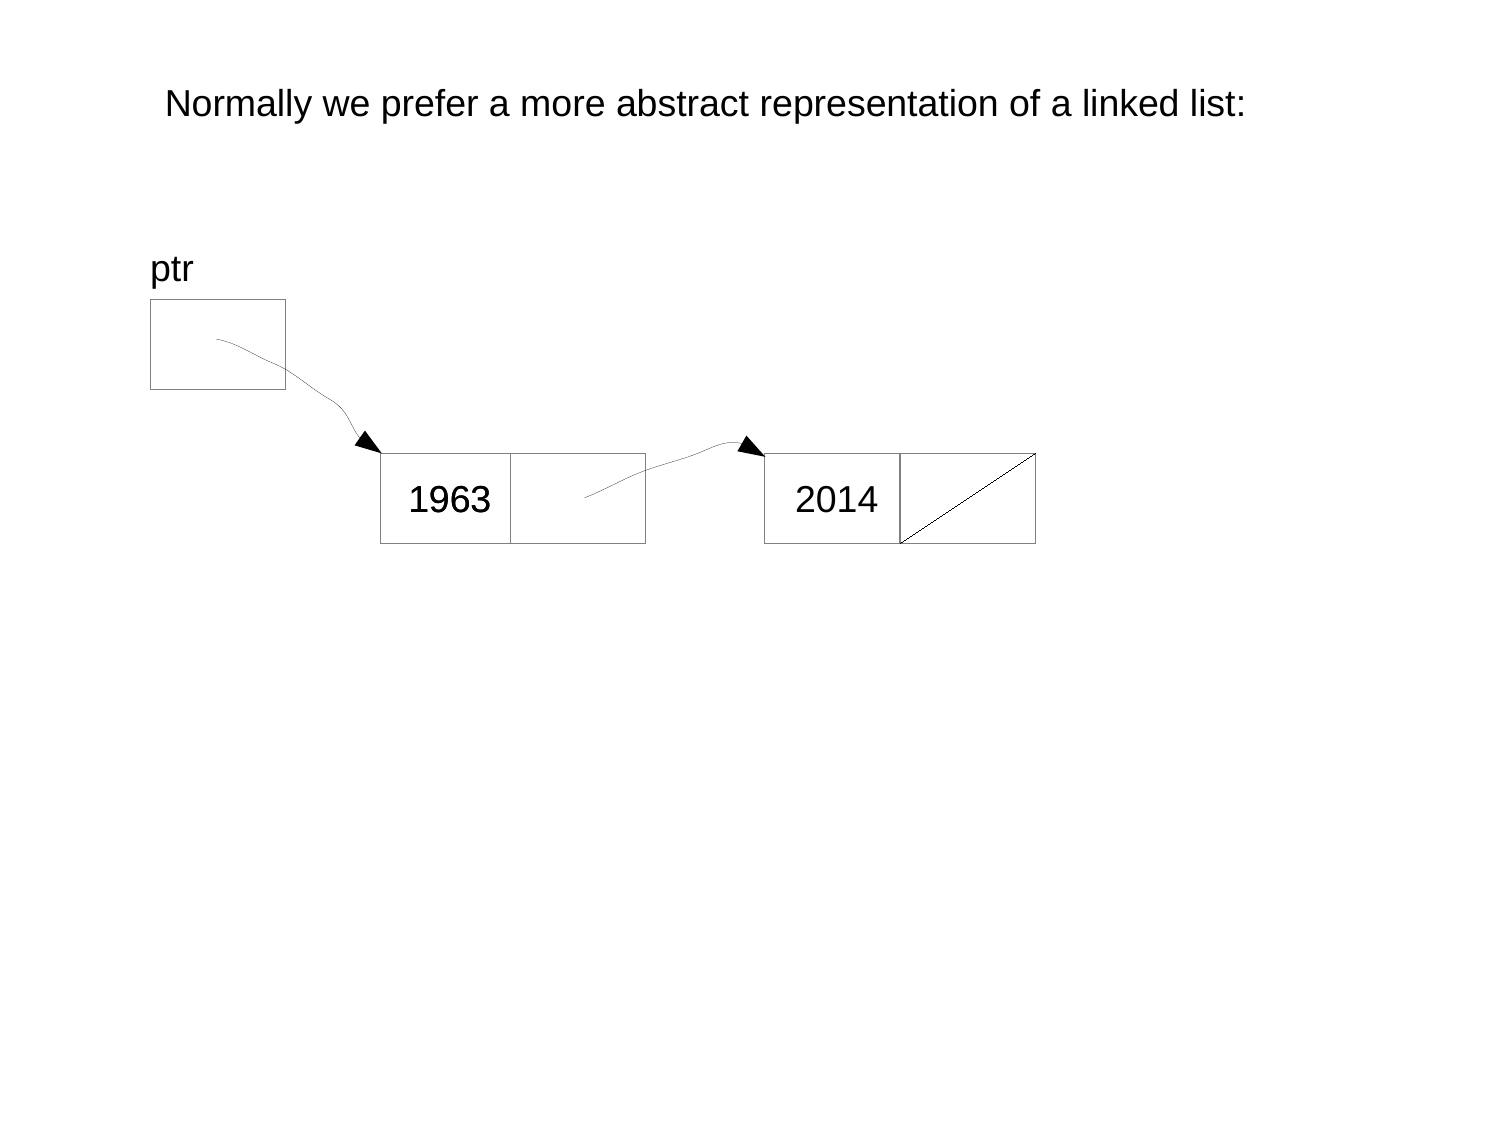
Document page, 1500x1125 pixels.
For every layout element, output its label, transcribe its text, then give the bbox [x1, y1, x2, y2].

text_box Normally we prefer a more abstract representation of a linked list: [150, 75, 1321, 174]
text_box ptr [135, 239, 271, 297]
text_box [764, 453, 1036, 544]
text_box [380, 453, 646, 544]
text_box 1963 [393, 471, 507, 529]
text_box [150, 299, 286, 390]
text_box 2014 [780, 471, 894, 529]
